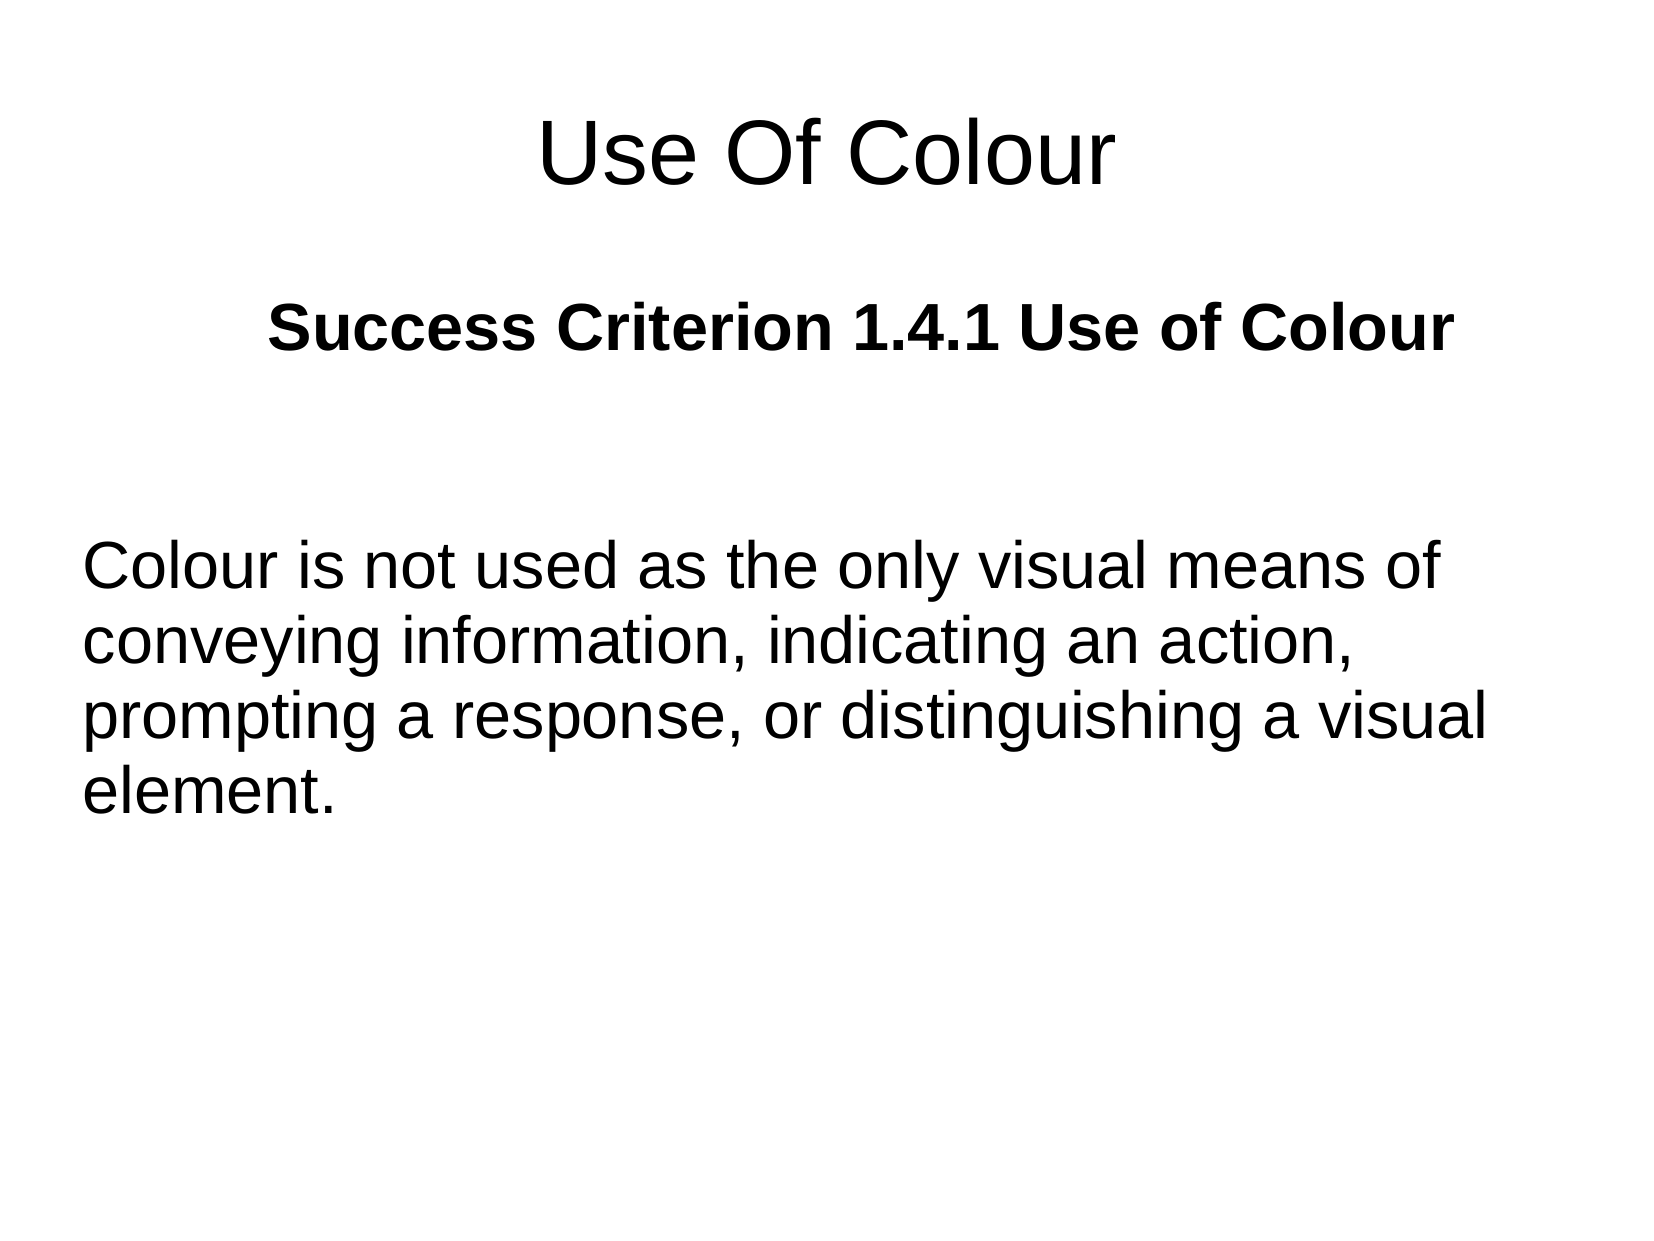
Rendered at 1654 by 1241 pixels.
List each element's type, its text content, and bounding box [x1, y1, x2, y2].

title Use Of Colour [82, 49, 1571, 257]
list Success Criterion 1.4.1 Use of Colour Colour is not used as the only visual means of conveying information, indicating an action, prompting a response, or distinguishing a visual element. [82, 290, 1571, 1241]
